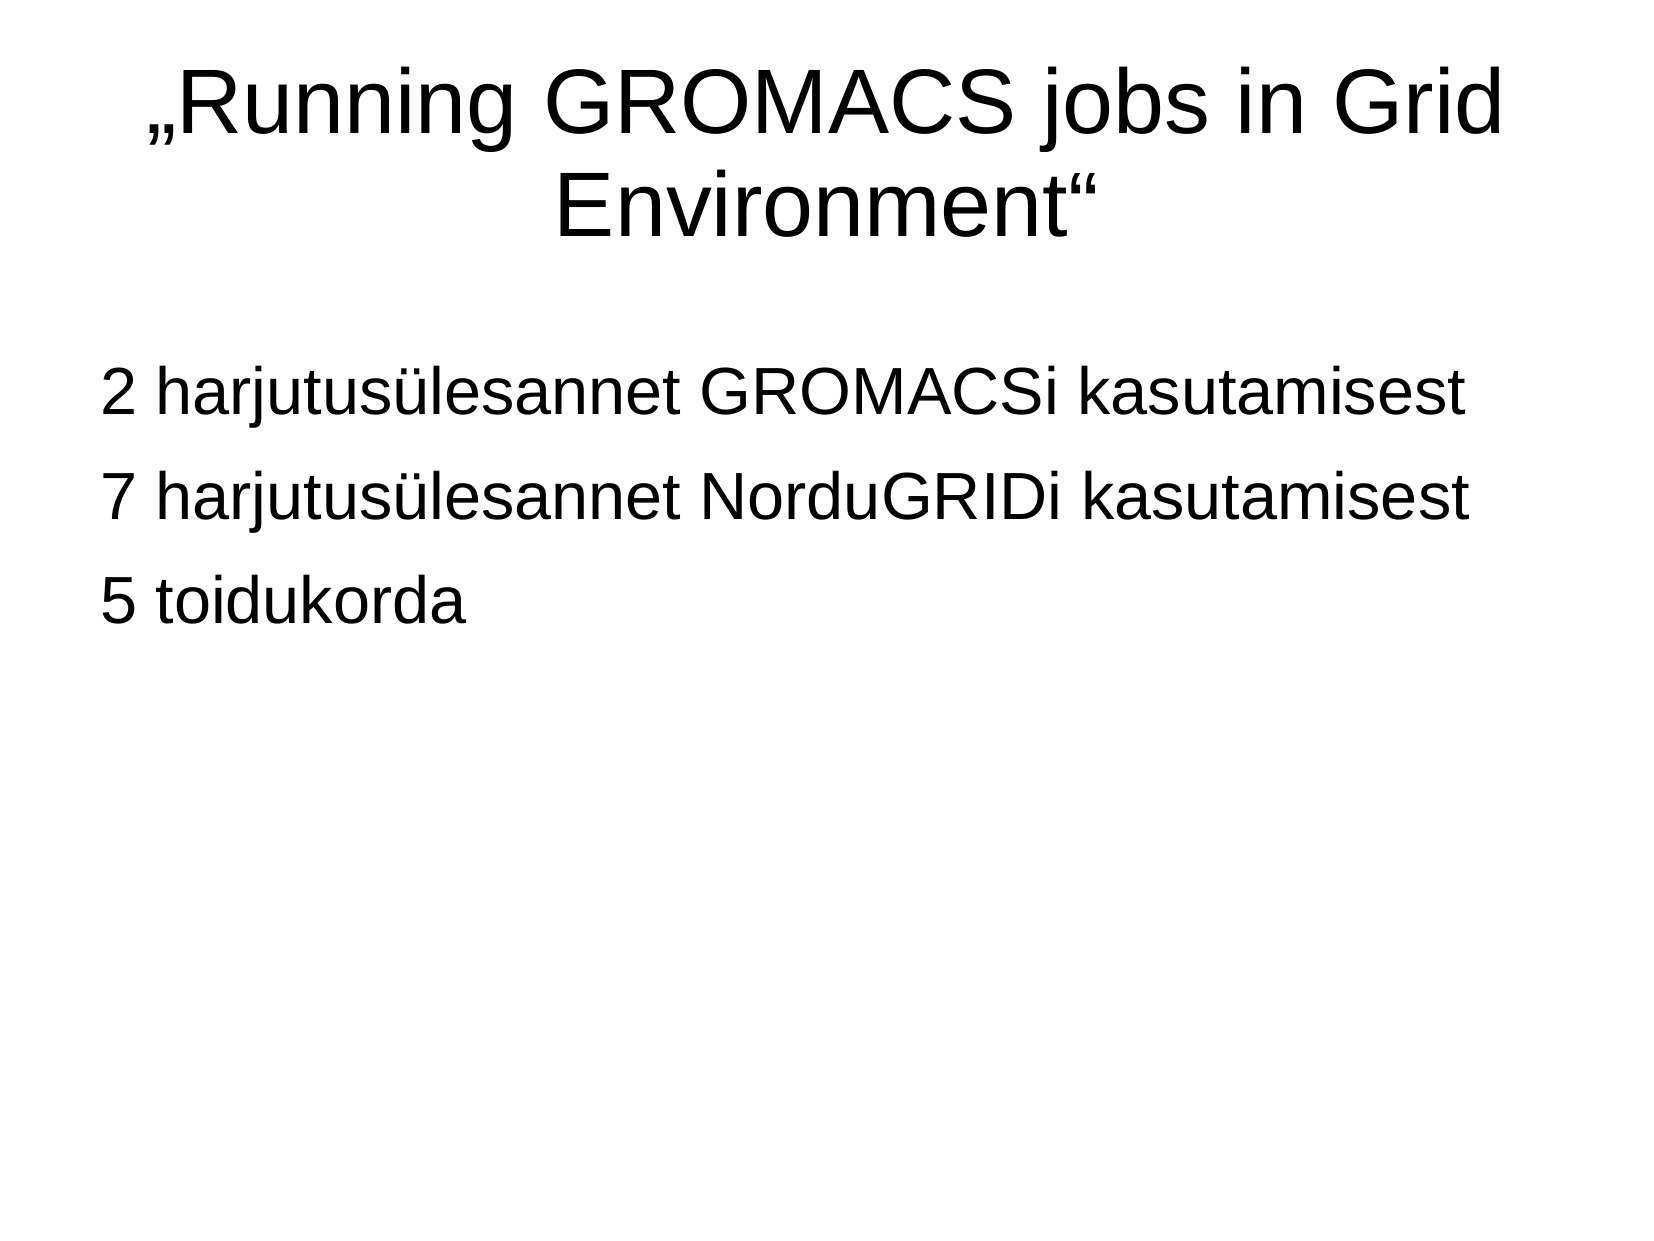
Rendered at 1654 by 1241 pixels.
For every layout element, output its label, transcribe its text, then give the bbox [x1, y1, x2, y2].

list 2 harjutusülesannet GROMACSi kasutamisest 7 harjutusülesannet NorduGRIDi kasutamisest 5 toidukorda [82, 354, 1571, 1094]
title „Running GROMACS jobs in Grid Environment“ [82, 16, 1571, 290]
